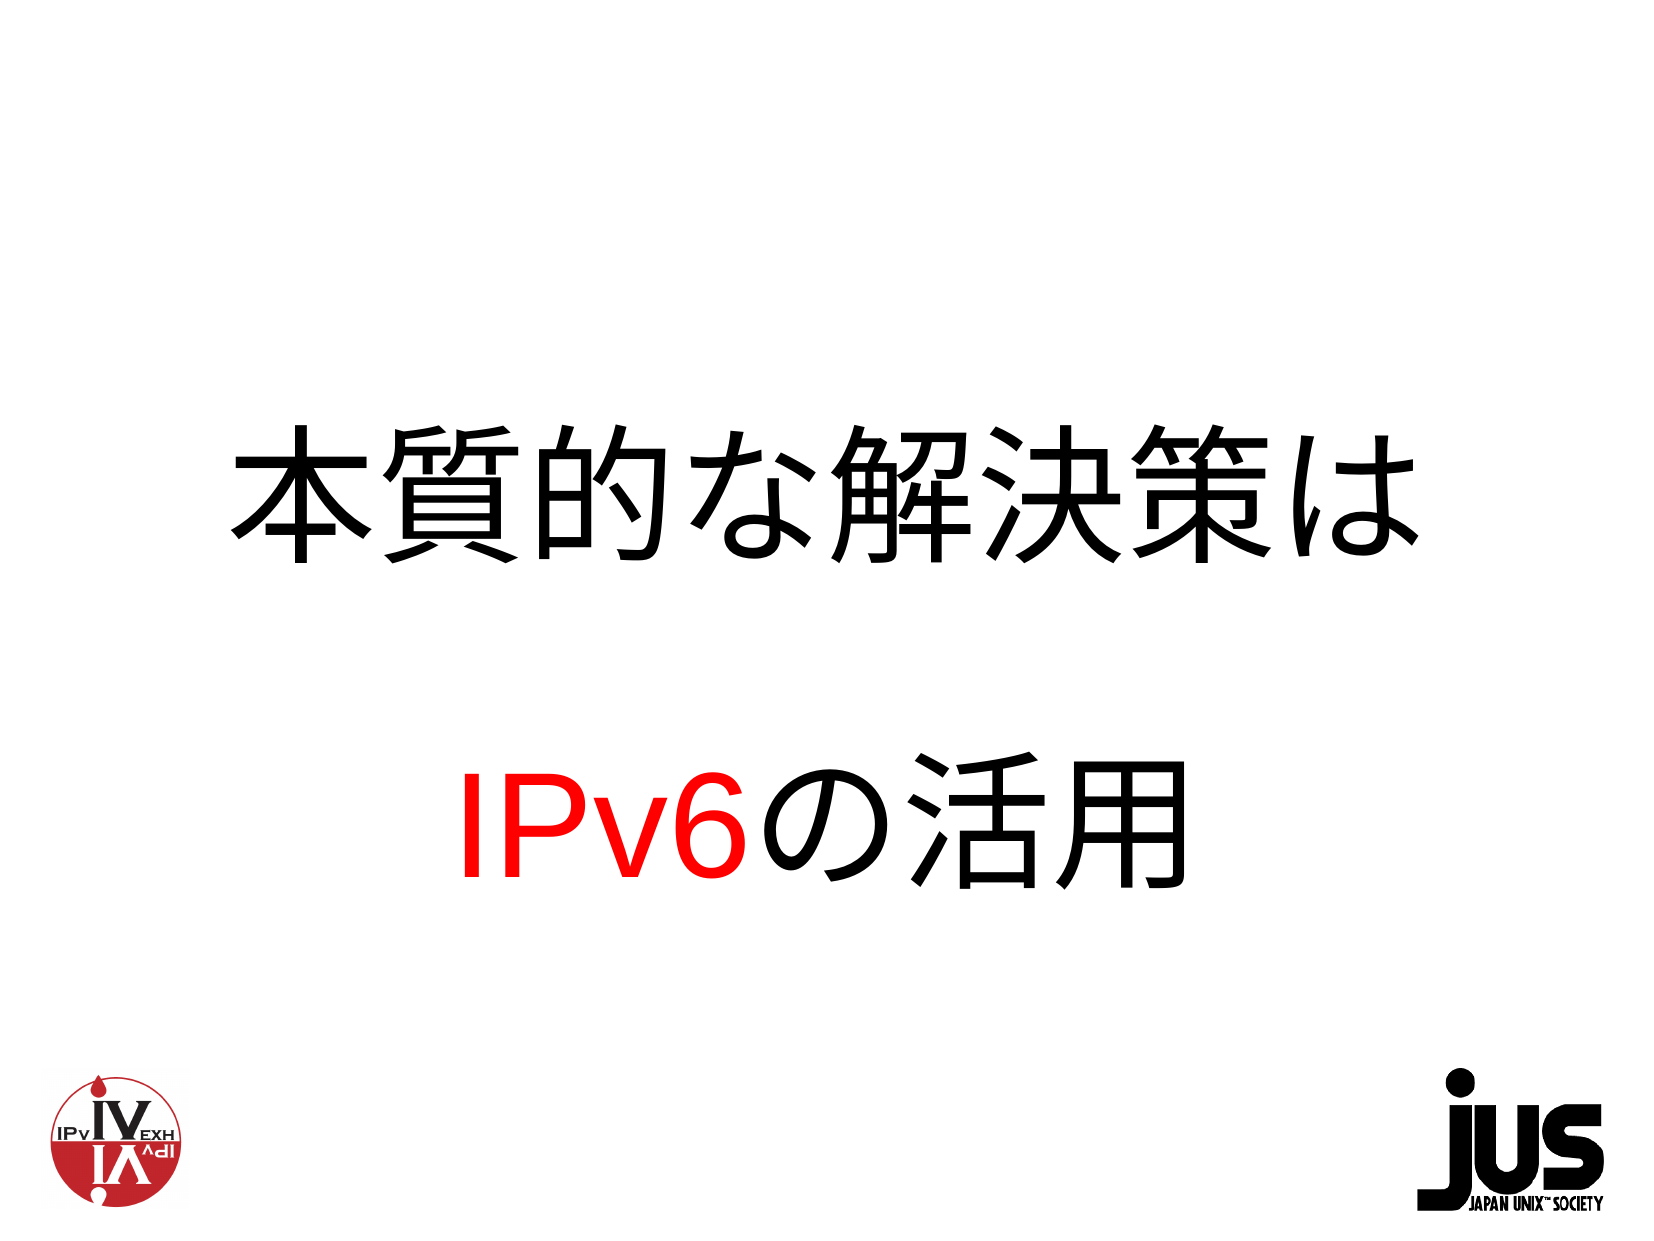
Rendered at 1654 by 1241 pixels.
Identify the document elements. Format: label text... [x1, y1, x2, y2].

picture [1417, 1068, 1604, 1211]
subtitle 本質的な解決策は IPv6の活用 [82, 88, 1571, 1102]
picture [41, 1068, 190, 1210]
